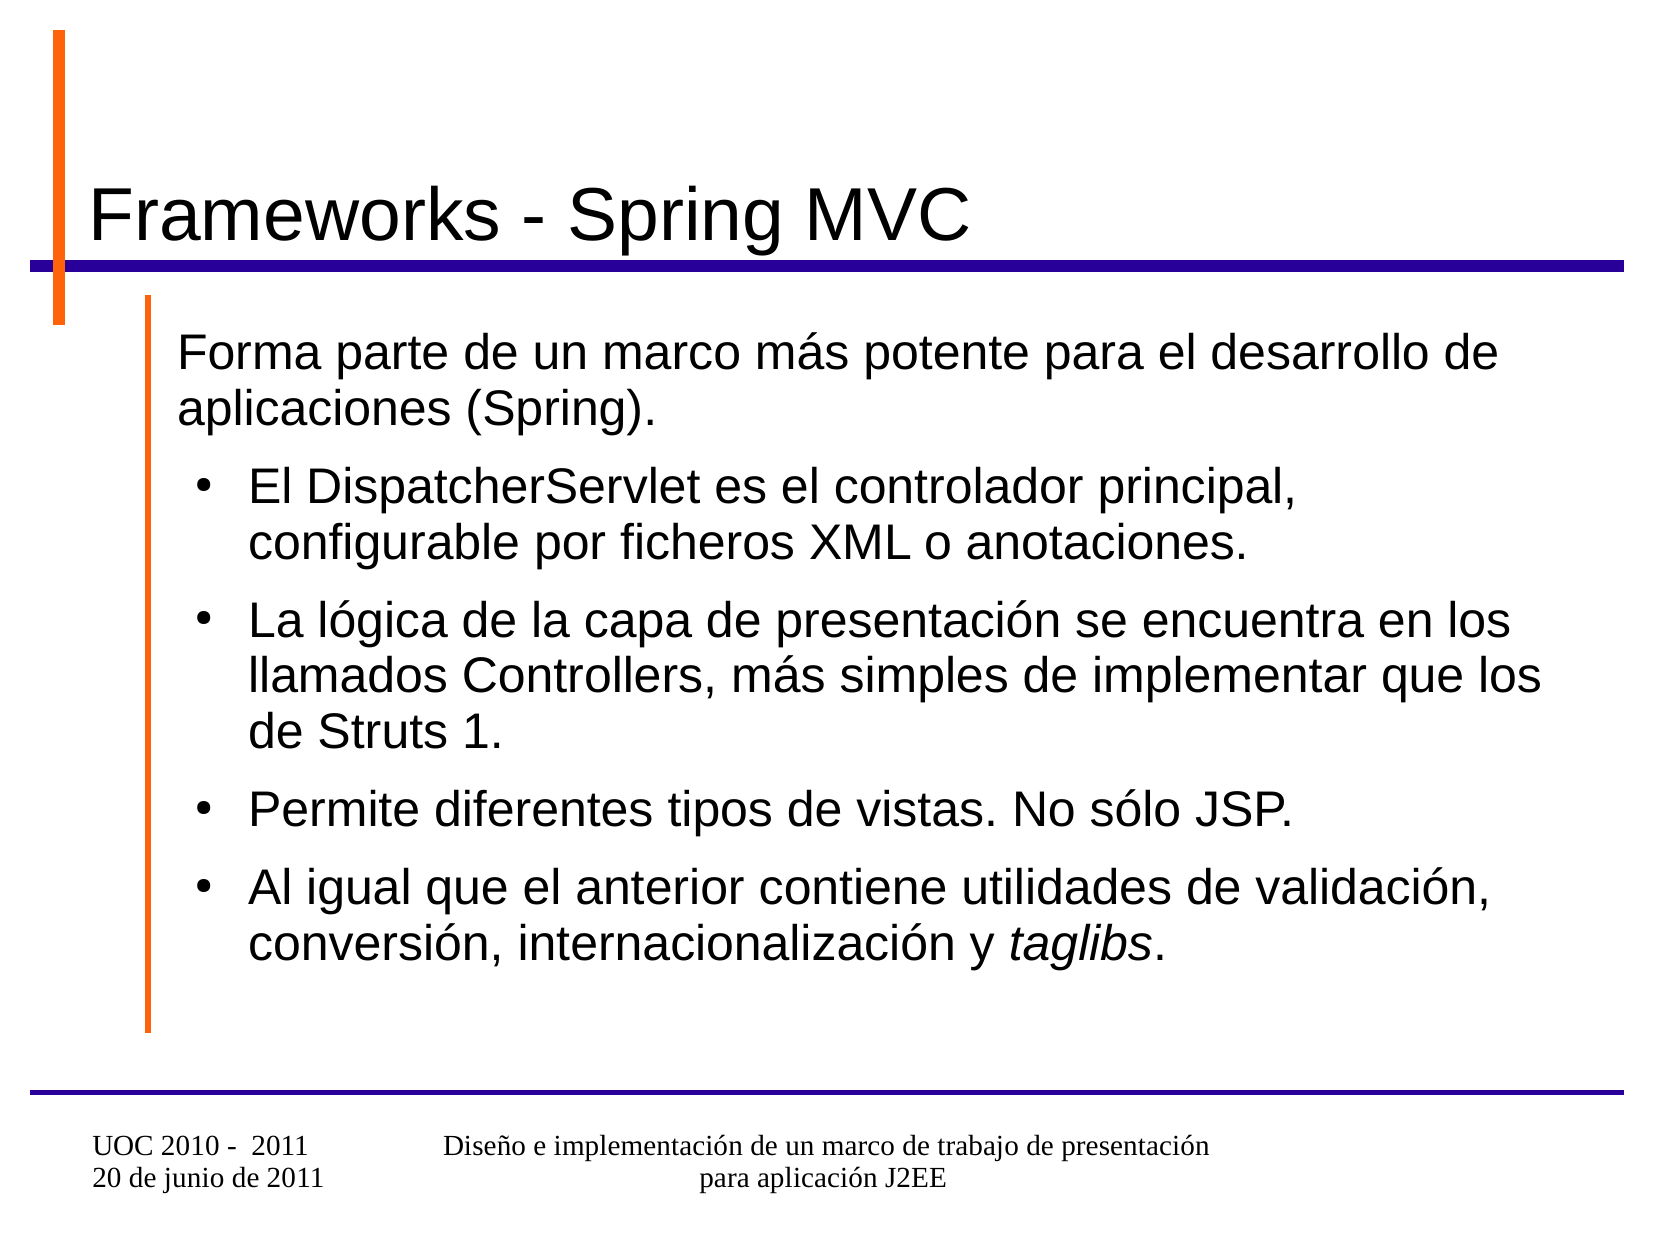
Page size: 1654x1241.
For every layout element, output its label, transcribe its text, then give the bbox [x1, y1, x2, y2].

title Frameworks - Spring MVC [88, 49, 1269, 257]
list Forma parte de un marco más potente para el desarrollo de aplicaciones (Spring). El DispatcherServlet es el controlador principal, configurable por ficheros XML o anotaciones. La lógica de la capa de presentación se encuentra en los llamados Controllers, más simples de implementar que los de Struts 1. Permite diferentes tipos de vistas. No sólo JSP. Al igual que el anterior contiene utilidades de validación, conversión, internacionalización y taglibs. [177, 324, 1571, 1034]
